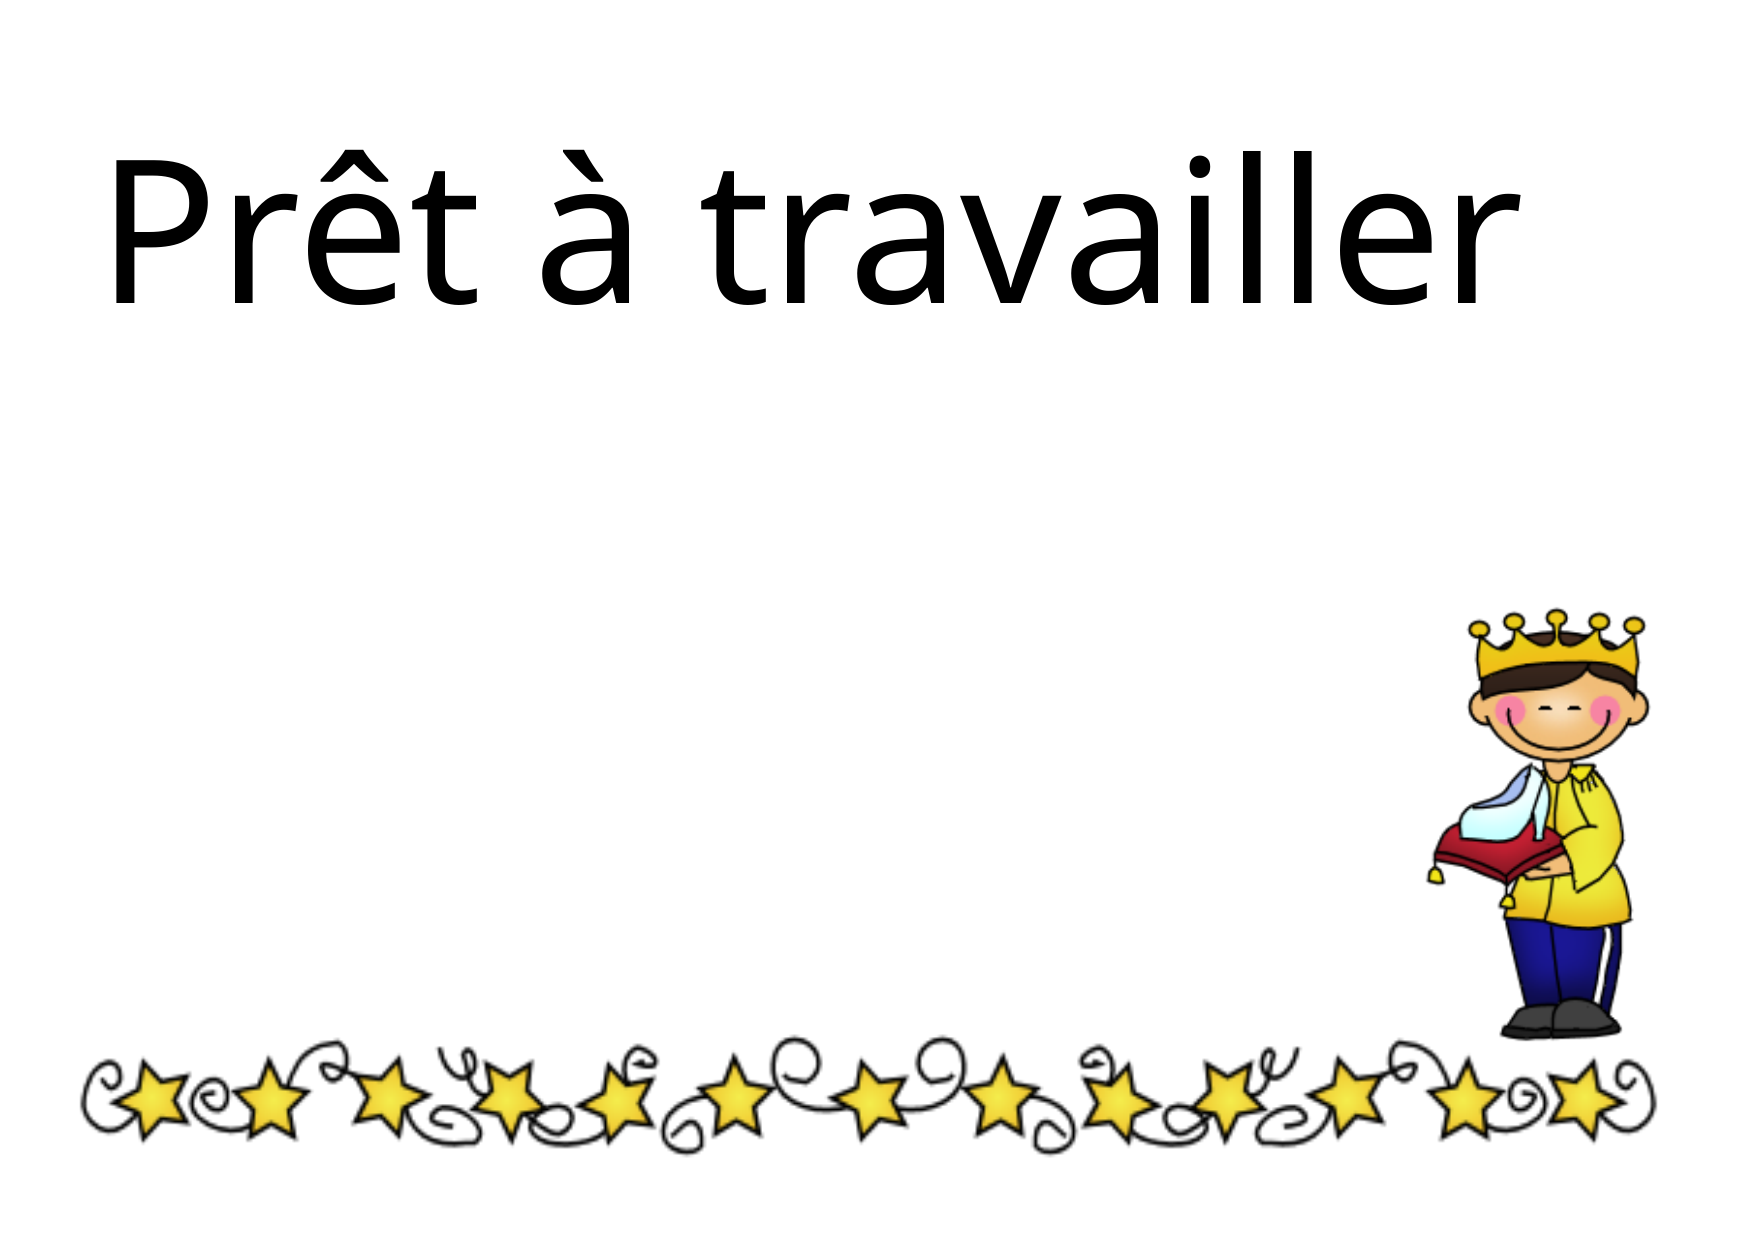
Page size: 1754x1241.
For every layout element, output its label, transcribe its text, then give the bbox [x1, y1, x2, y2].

picture [70, 602, 1669, 1179]
text_box Prêt à travailler [82, 82, 1659, 356]
